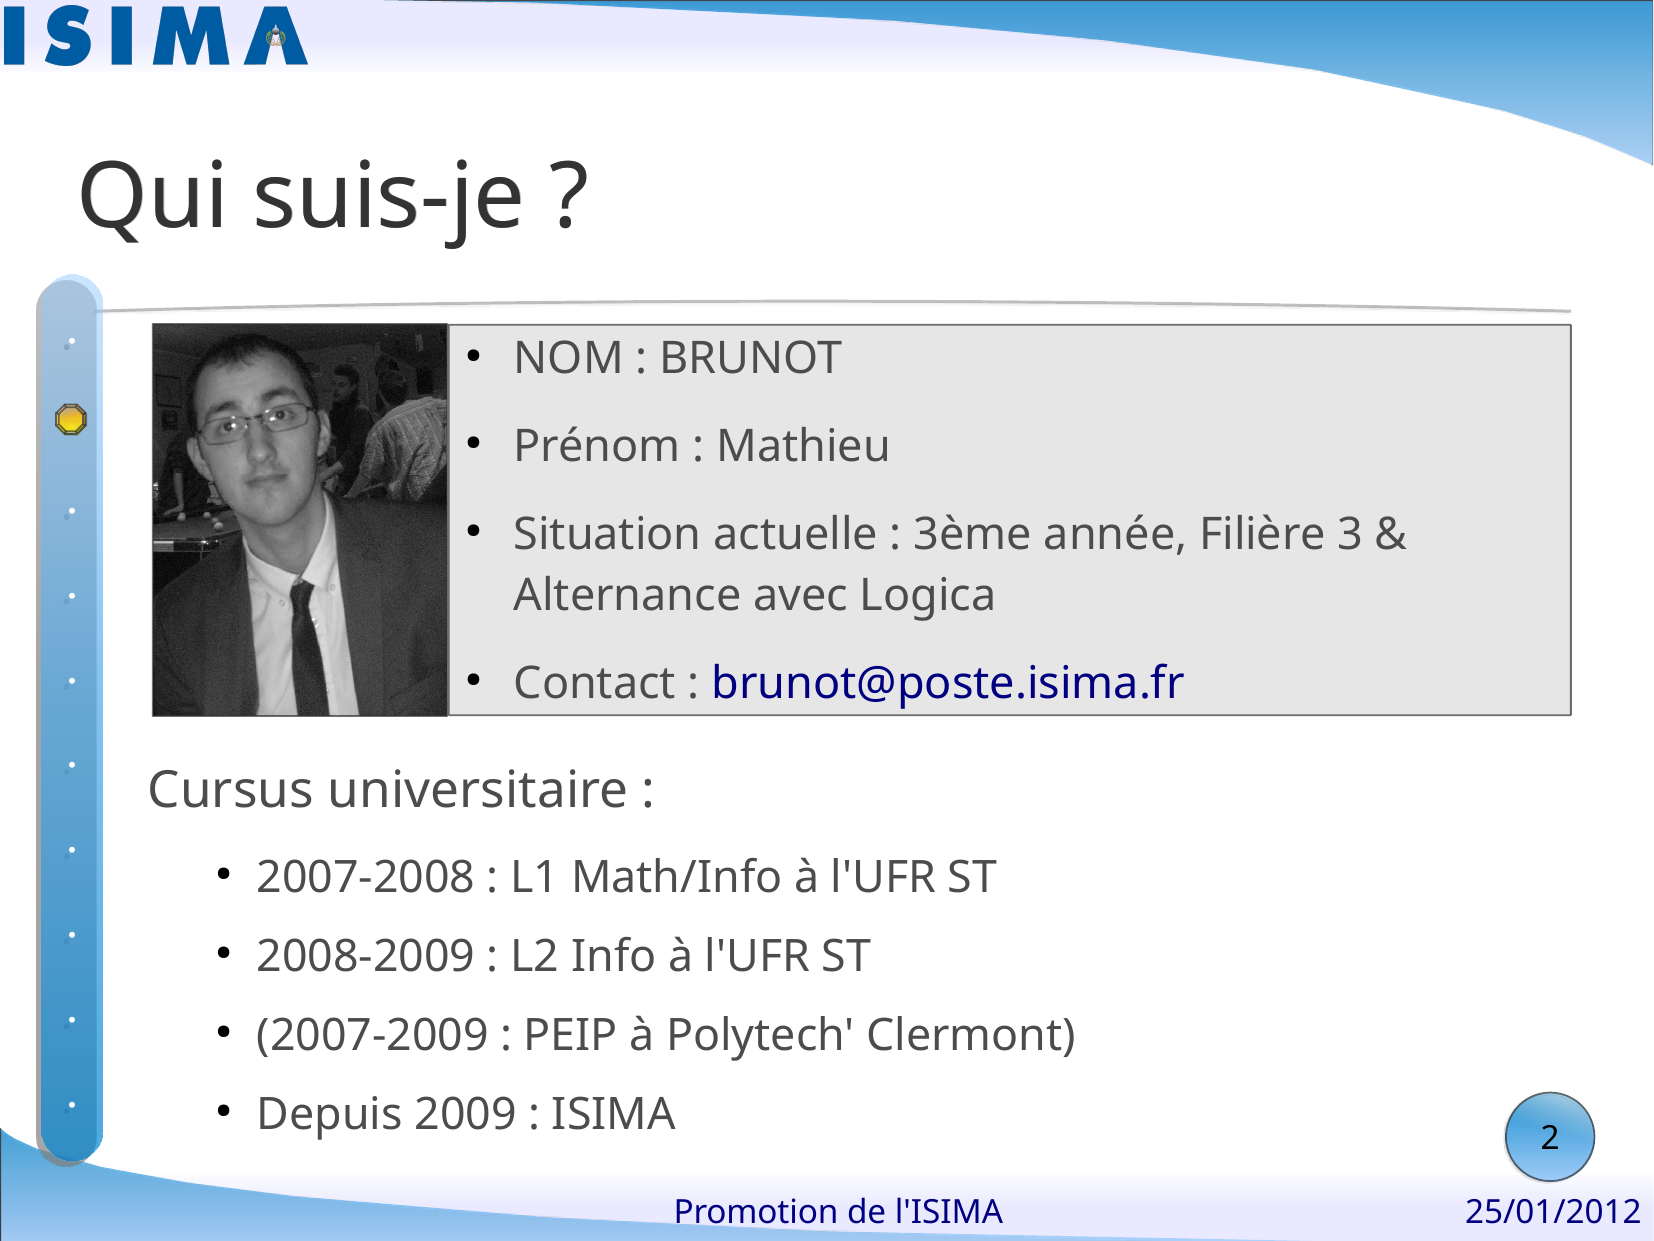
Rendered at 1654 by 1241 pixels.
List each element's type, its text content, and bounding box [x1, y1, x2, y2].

picture [4, 5, 308, 66]
picture [153, 324, 447, 716]
title Qui suis-je ? [76, 88, 1565, 296]
list Cursus universitaire : 2007-2008 : L1 Math/Info à l'UFR ST 2008-2009 : L2 Info à l'UFR ST (2007-2009 : PEIP à Polytech' Clermont) Depuis 2009 : ISIMA [147, 752, 1477, 1143]
list NOM : BRUNOT Prénom : Mathieu Situation actuelle : 3ème année, Filière 3 & Alternance avec Logica Contact : brunot@poste.isima.fr [448, 324, 1571, 716]
text_box [56, 405, 86, 435]
